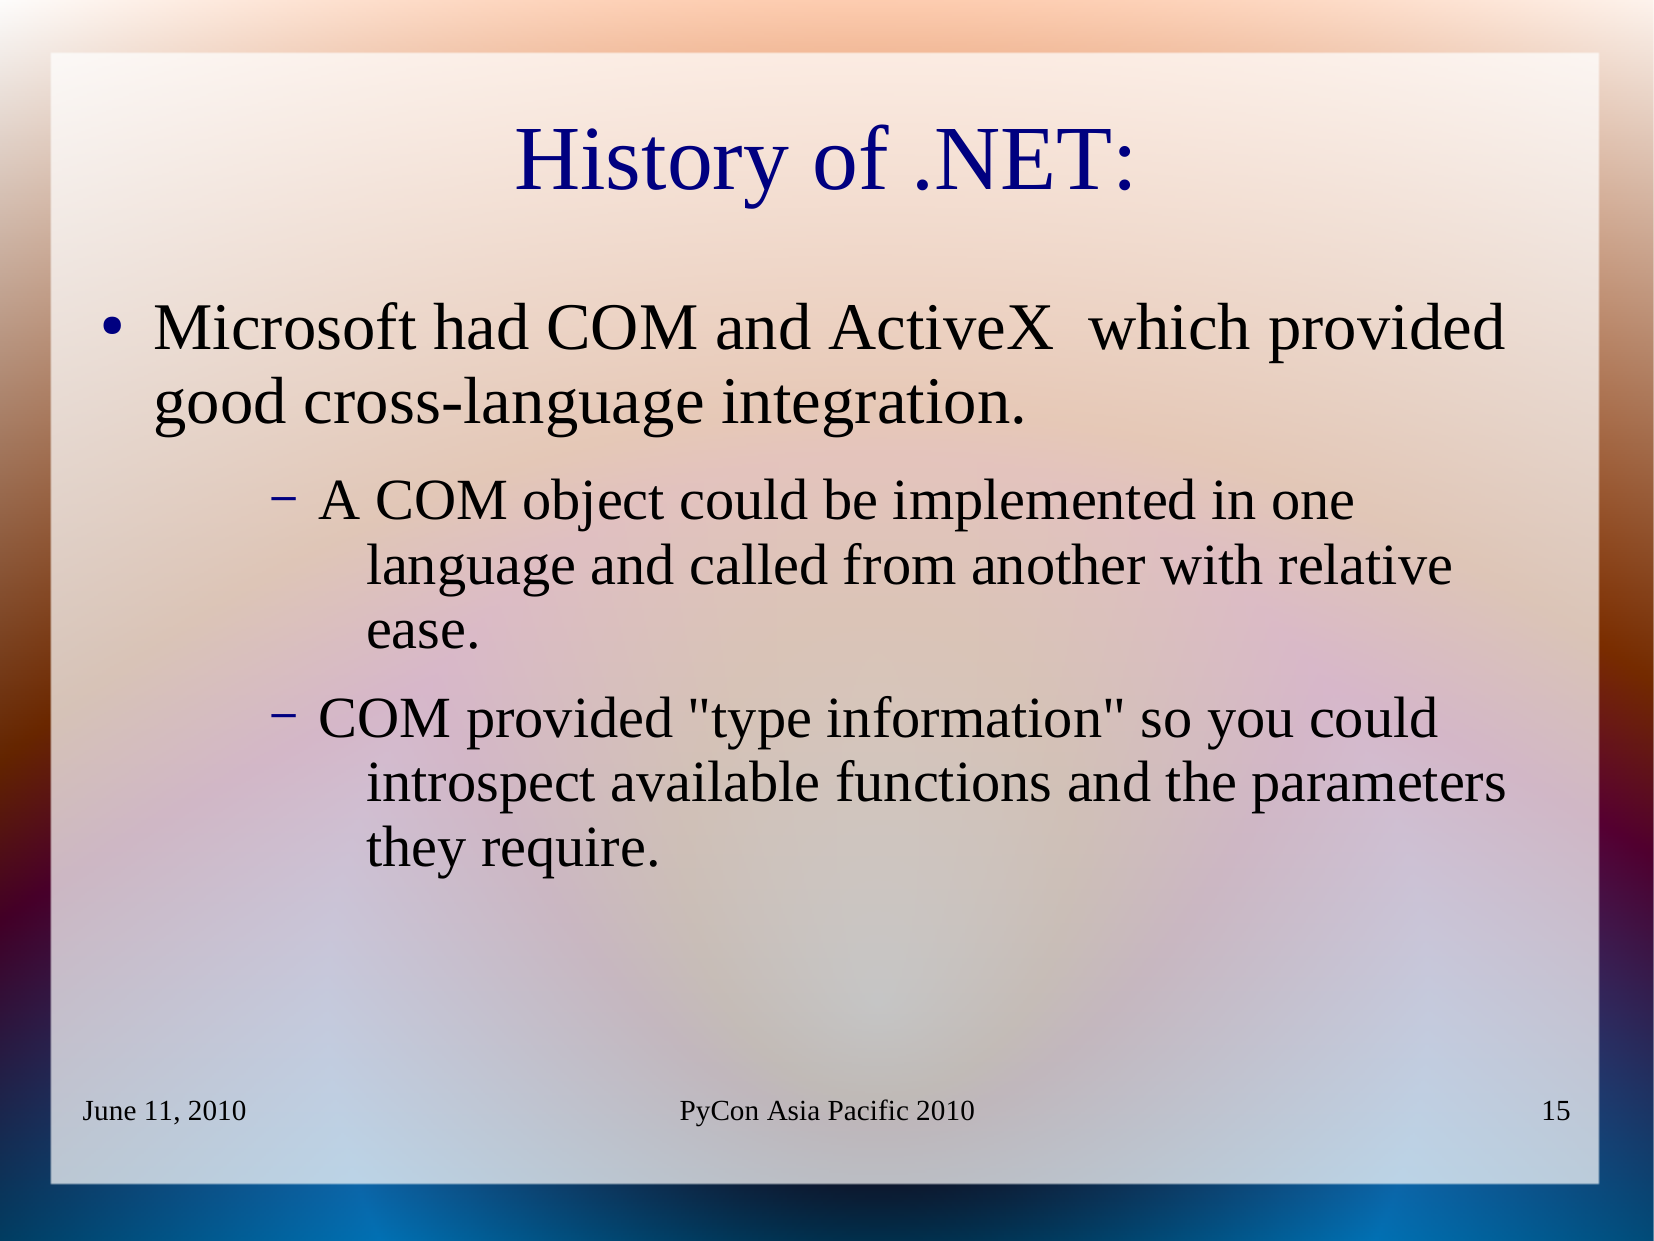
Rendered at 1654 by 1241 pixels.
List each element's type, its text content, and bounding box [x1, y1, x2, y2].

list Microsoft had COM and ActiveX which provided good cross-language integration. A COM object could be implemented in one language and called from another with relative ease. COM provided "type information" so you could introspect available functions and the parameters they require. [82, 290, 1571, 1019]
picture [0, 0, 1654, 1241]
title History of .NET: [82, 62, 1571, 256]
